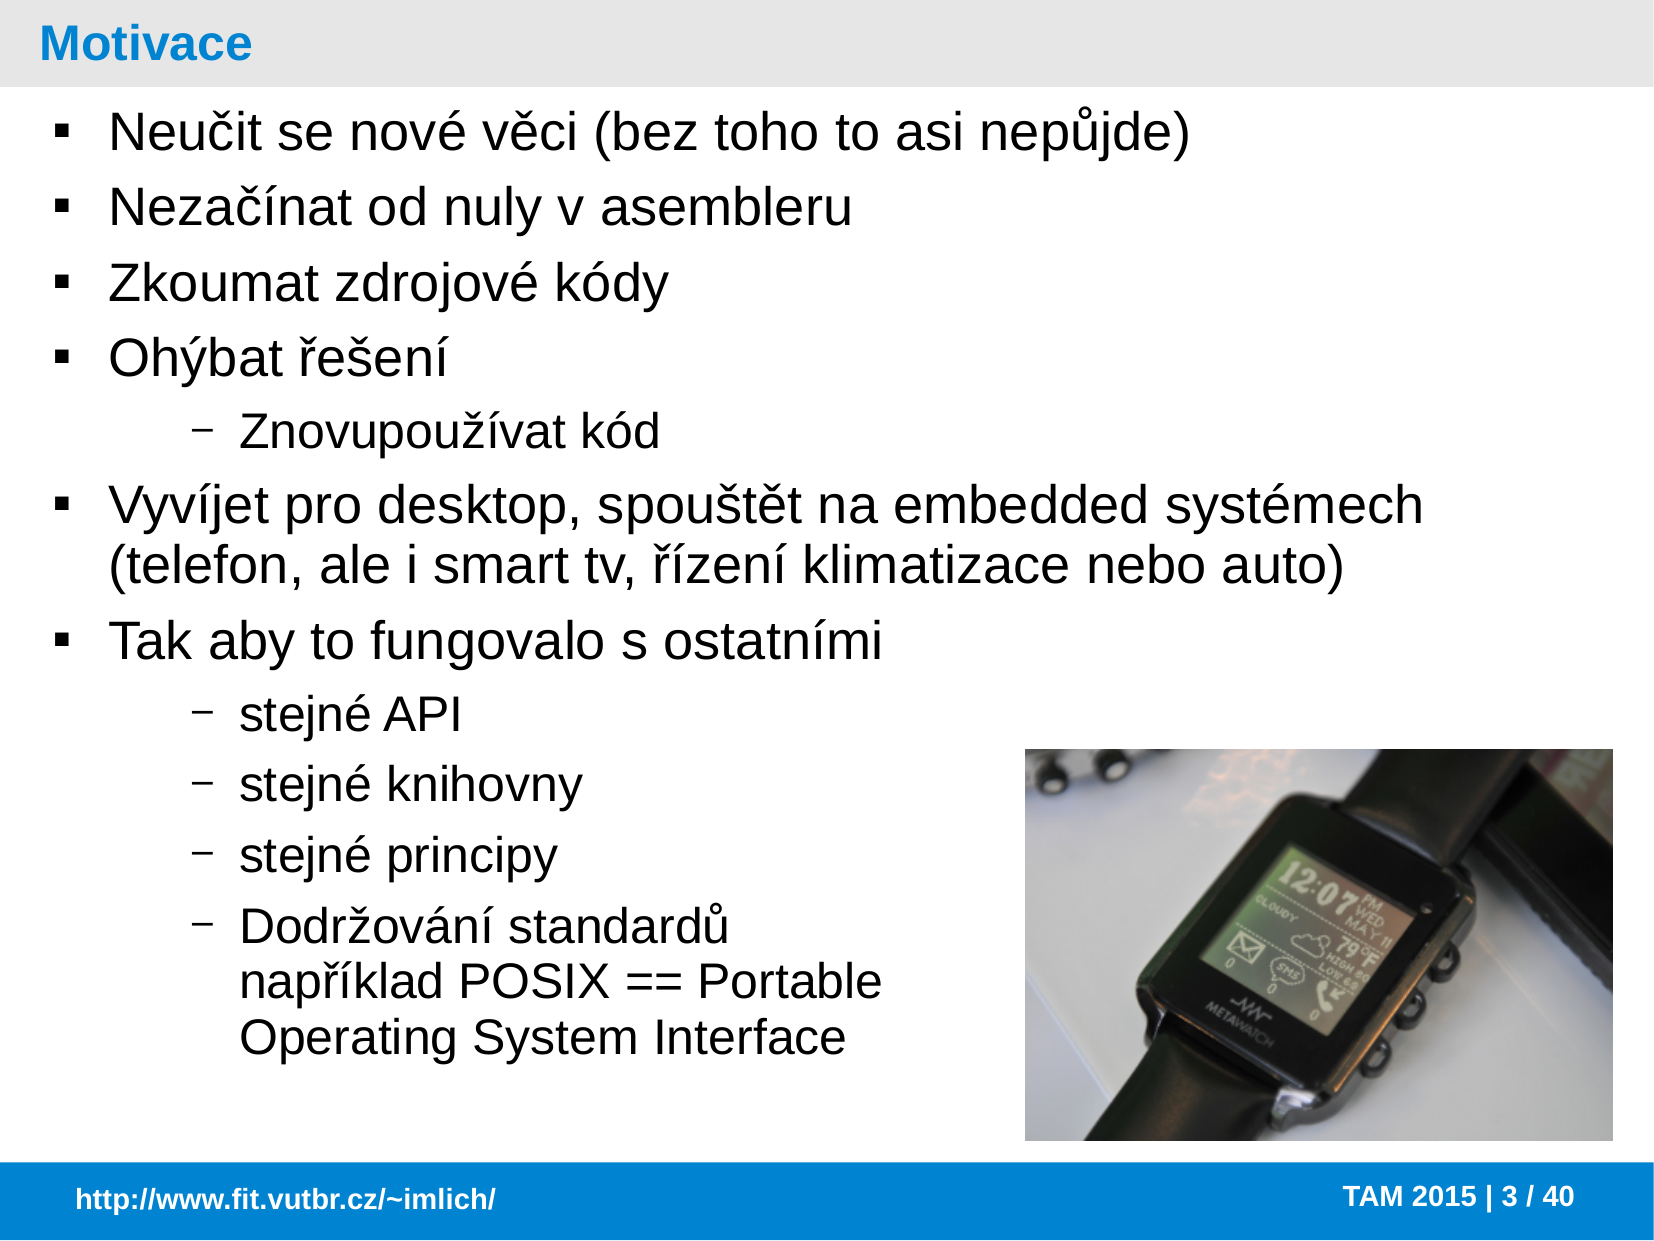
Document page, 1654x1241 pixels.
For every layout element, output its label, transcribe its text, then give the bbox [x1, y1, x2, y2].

title Motivace [39, 5, 1615, 81]
picture [1025, 749, 1613, 1141]
list Neučit se nové věci (bez toho to asi nepůjde) Nezačínat od nuly v asembleru Zkoumat zdrojové kódy Ohýbat řešení Znovupoužívat kód Vyvíjet pro desktop, spouštět na embedded systémech (telefon, ale i smart tv, řízení klimatizace nebo auto) Tak aby to fungovalo s ostatními stejné API stejné knihovny stejné principy Dodržování standardů například POSIX == Portable Operating System Interface [37, 101, 1613, 1126]
